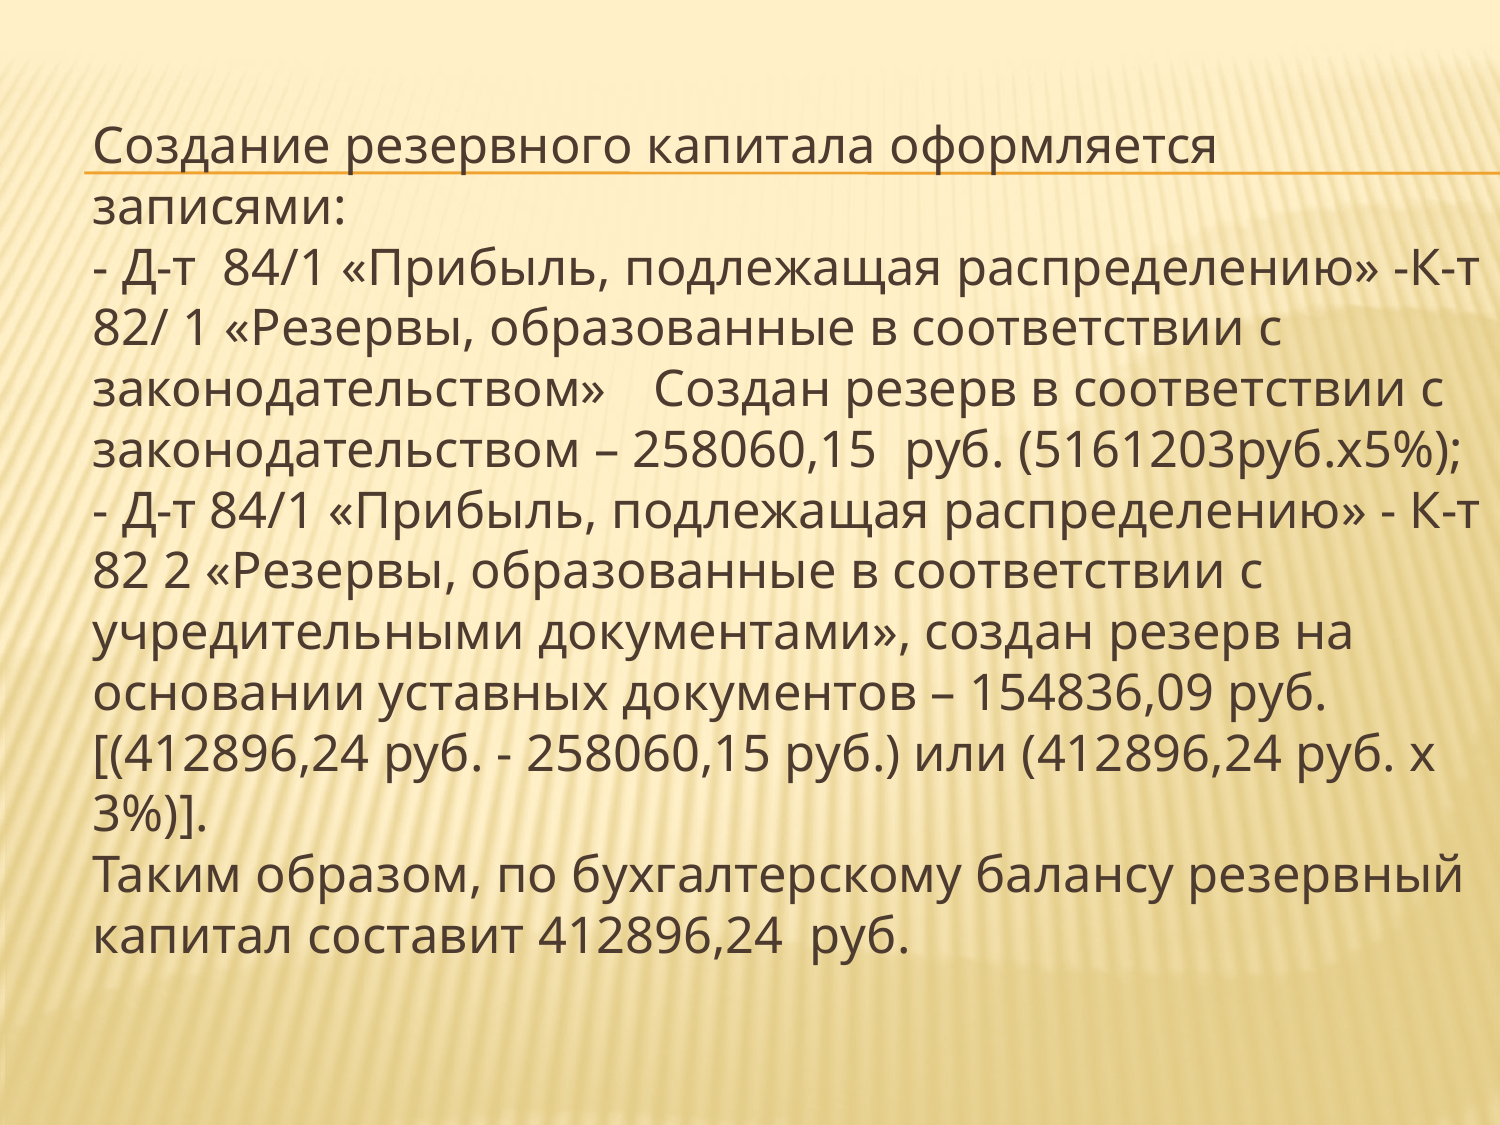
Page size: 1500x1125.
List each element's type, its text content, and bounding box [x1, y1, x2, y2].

list Создание резервного капитала оформляется записями: - Д-т 84/1 «Прибыль, подлежащая распределению» -К-т 82/ 1 «Резервы, образованные в соответствии с законодательством» Создан резерв в соответствии с законодательством – 258060,15 руб. (5161203руб.x5%); - Д-т 84/1 «Прибыль, подлежащая распределению» - К-т 82 2 «Резервы, образованные в соответствии с учредительными документами», создан резерв на основании уставных документов – 154836,09 руб. [(412896,24 руб. - 258060,15 руб.) или (412896,24 руб. x 3%)]. Таким образом, по бухгалтерскому балансу резервный капитал составит 412896,24 руб. [35, 105, 1500, 1043]
picture [0, 0, 1500, 1125]
